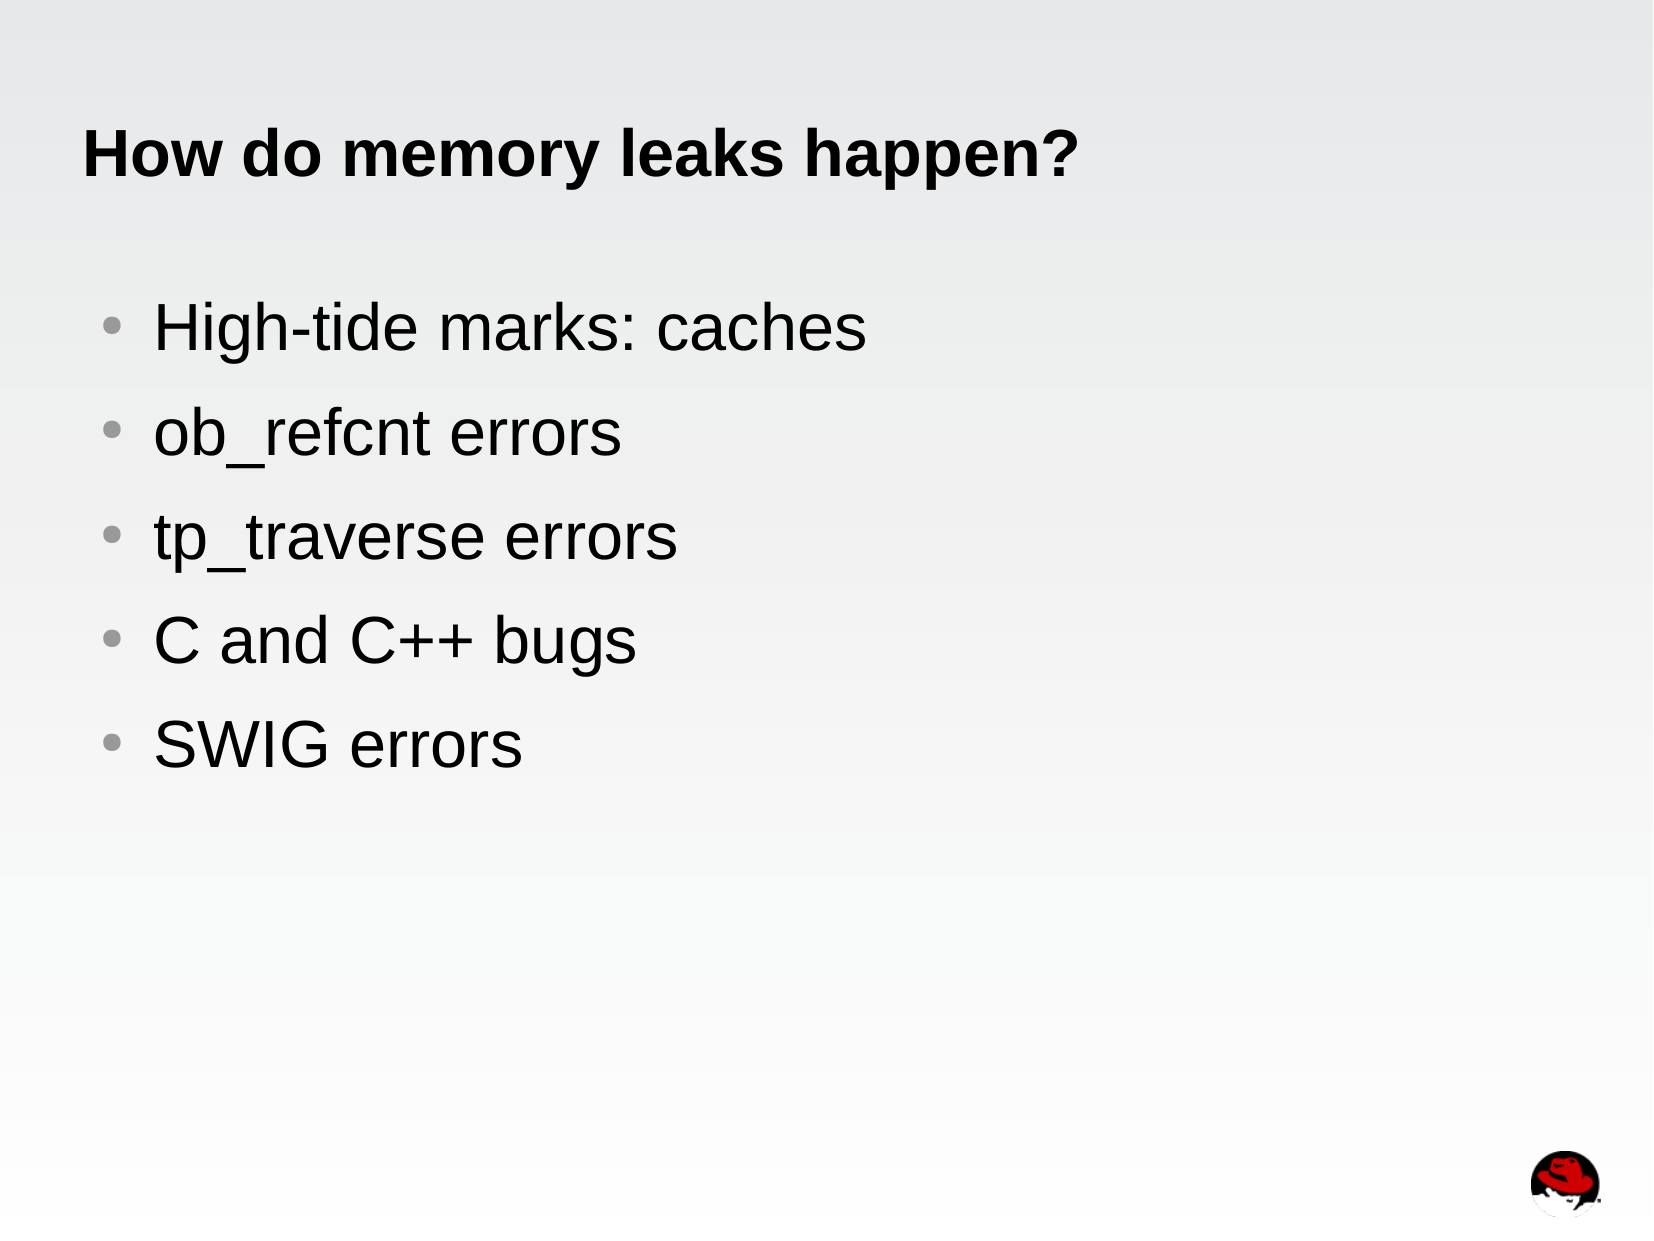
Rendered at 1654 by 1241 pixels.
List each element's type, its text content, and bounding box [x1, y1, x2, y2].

title How do memory leaks happen? [82, 49, 1571, 257]
list High-tide marks: caches ob_refcnt errors tp_traverse errors C and C++ bugs SWIG errors [82, 290, 1571, 1095]
picture [0, 0, 1654, 1241]
